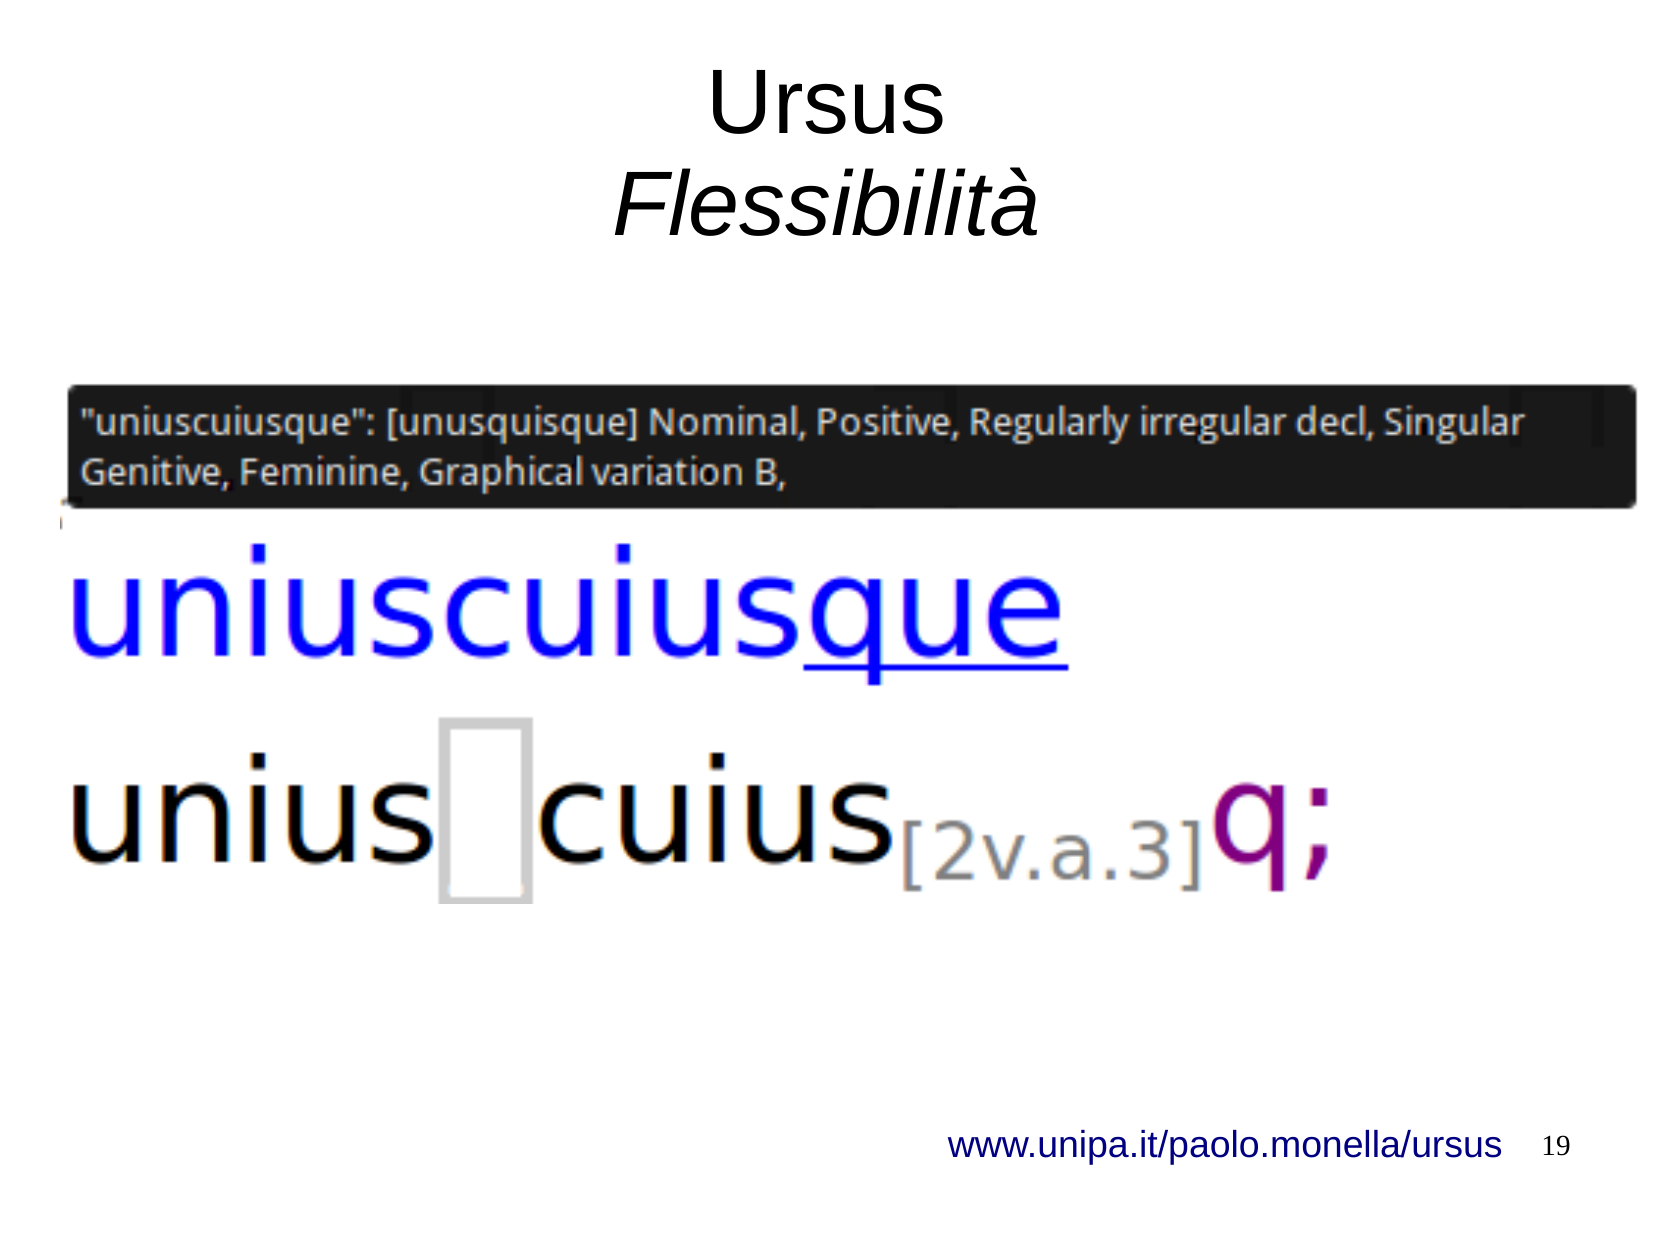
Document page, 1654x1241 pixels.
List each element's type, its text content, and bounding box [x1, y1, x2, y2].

title Ursus Flessibilità [82, 49, 1571, 257]
text_box www.unipa.it/paolo.monella/ursus [933, 1116, 1548, 1216]
picture [60, 377, 1652, 904]
